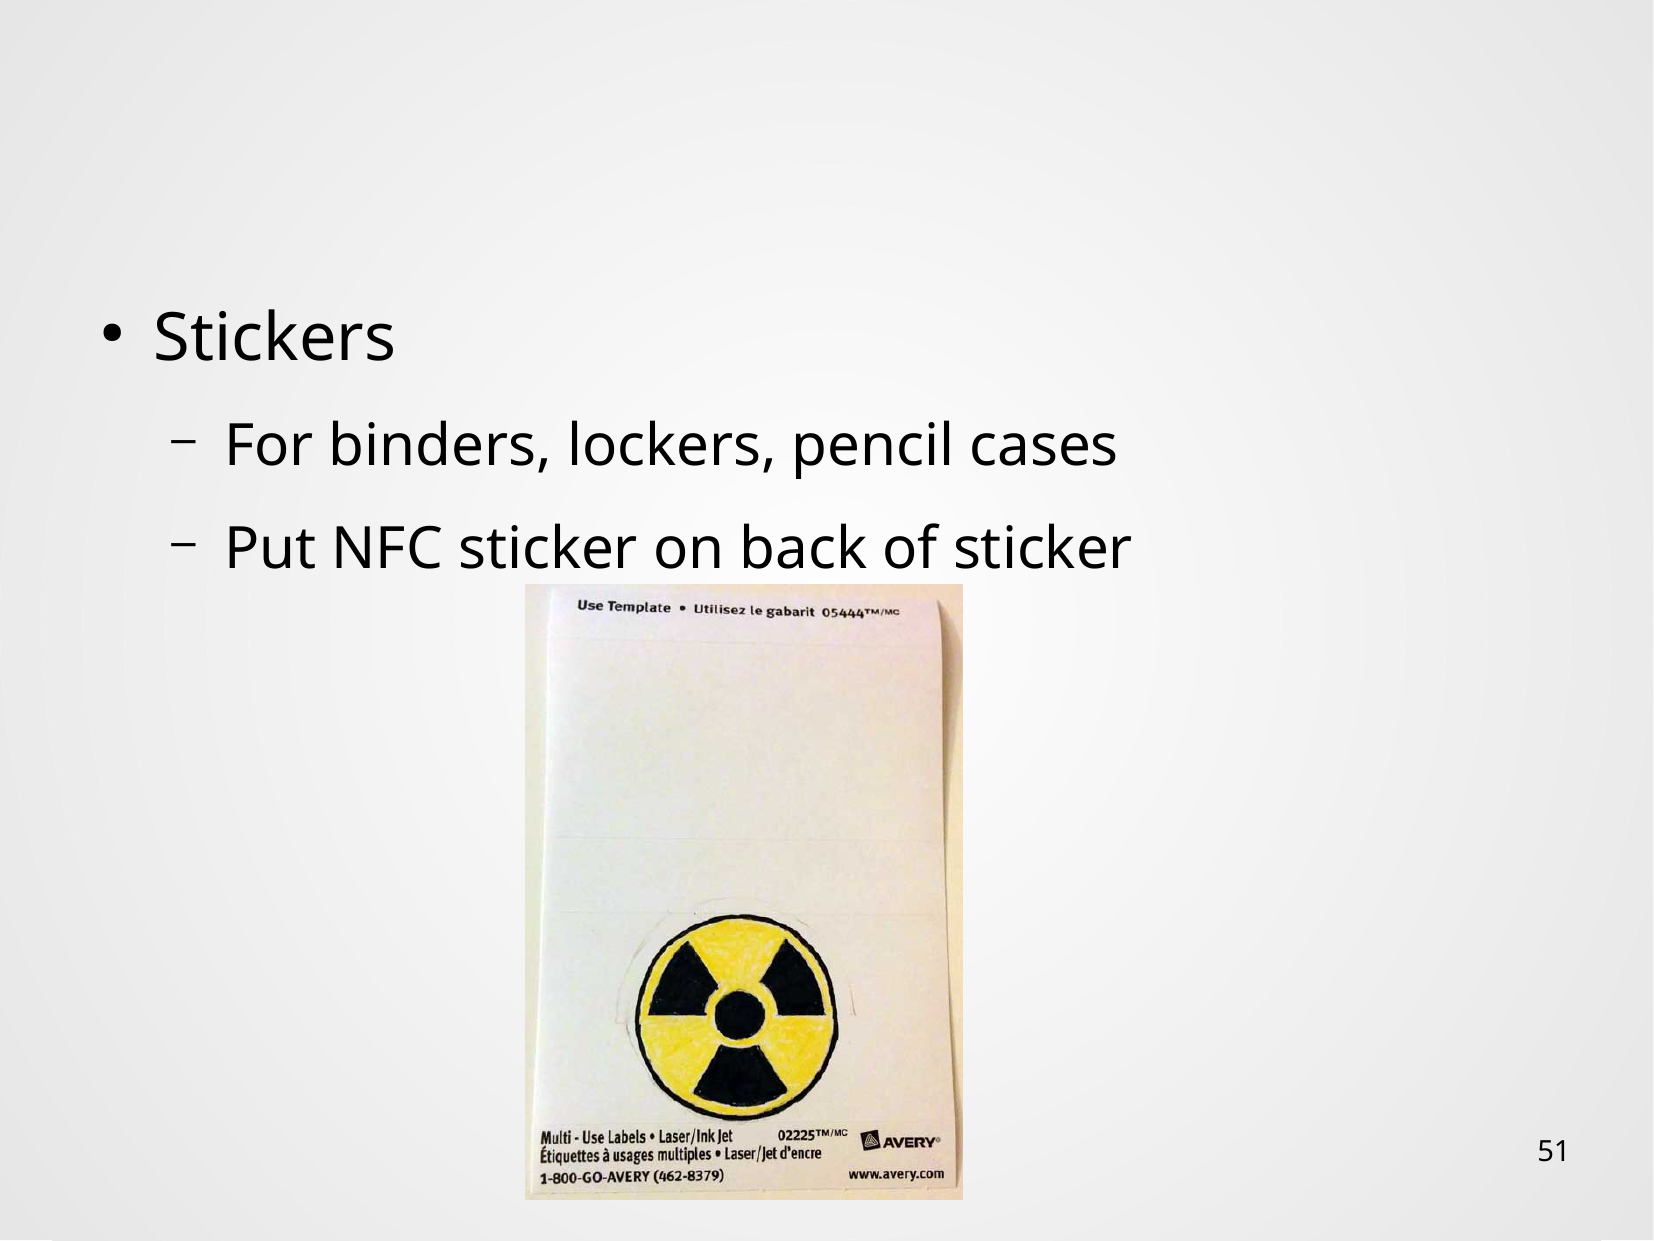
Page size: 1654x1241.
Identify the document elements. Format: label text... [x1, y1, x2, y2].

picture [525, 584, 963, 1201]
list Stickers For binders, lockers, pencil cases Put NFC sticker on back of sticker [82, 289, 1571, 1010]
